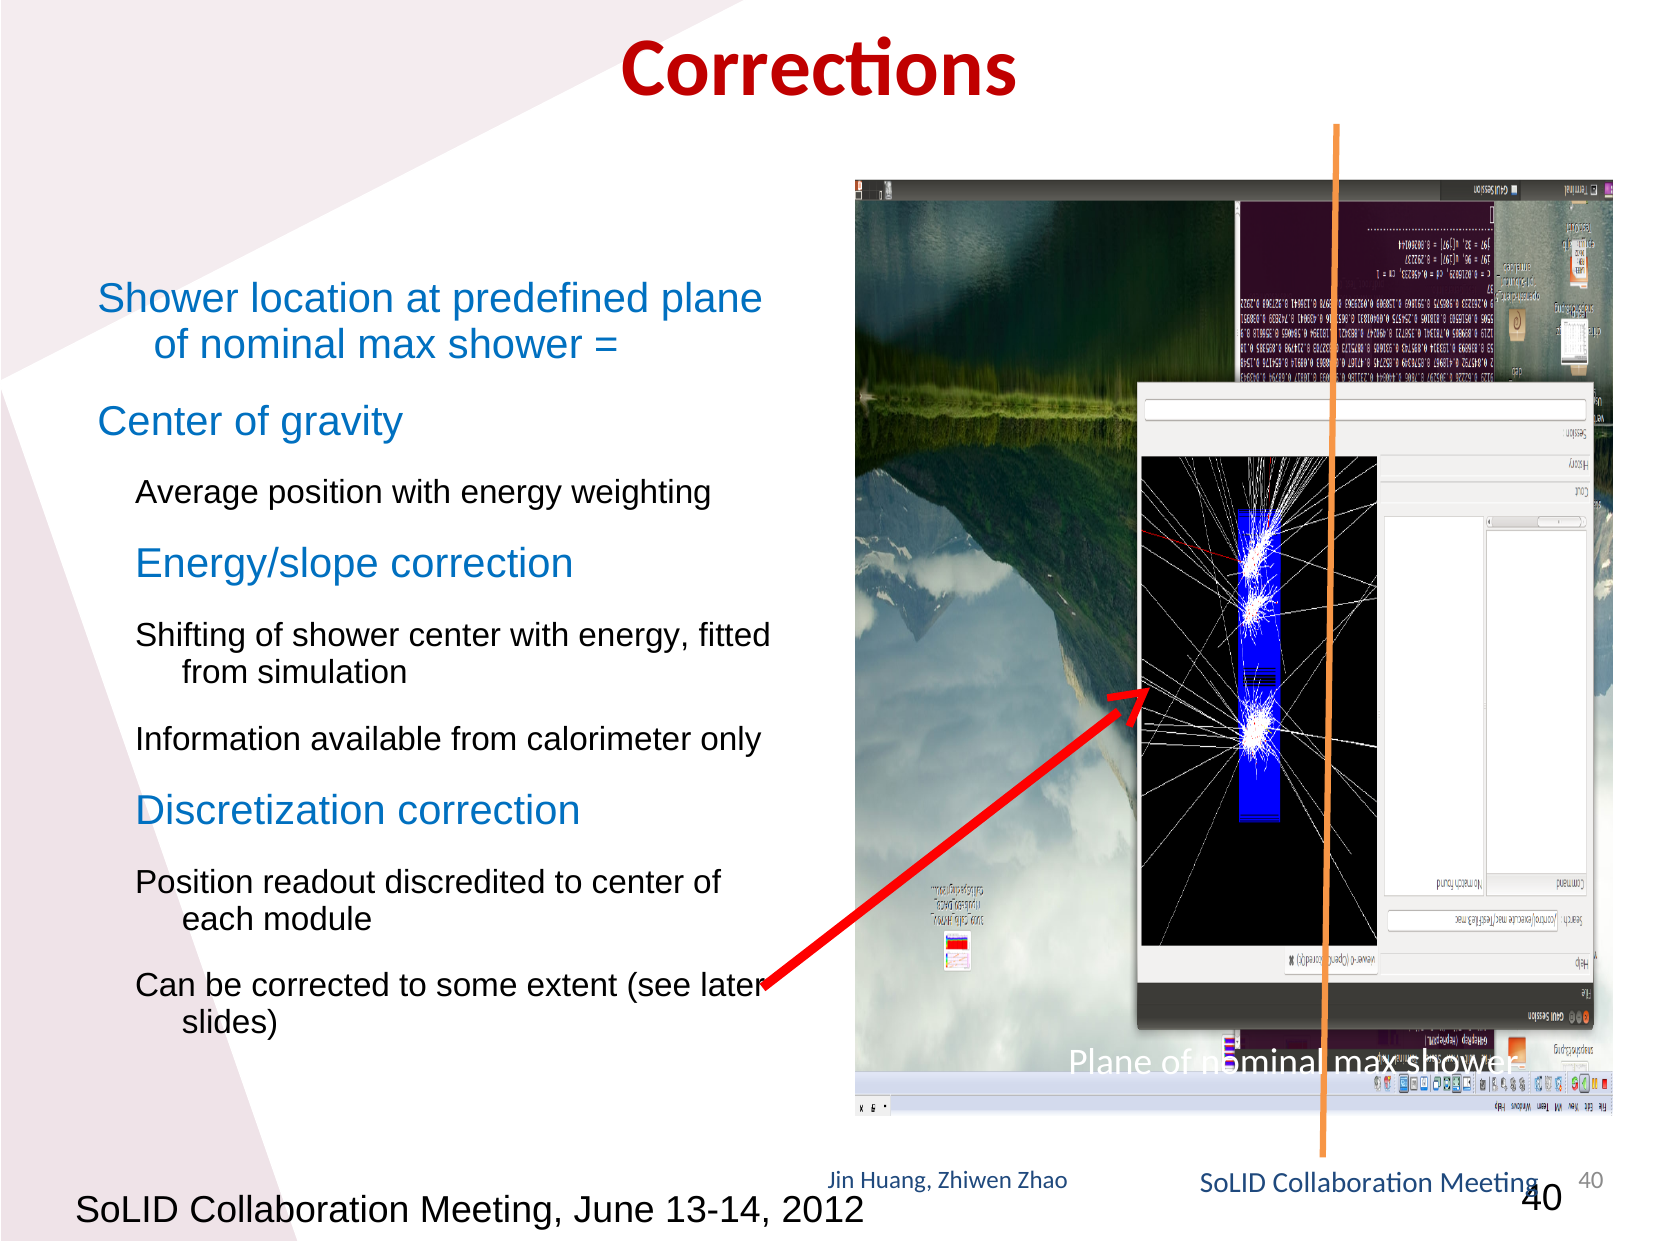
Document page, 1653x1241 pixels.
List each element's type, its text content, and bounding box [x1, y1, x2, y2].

text_box Jin Huang, Zhiwen Zhao [812, 1158, 1185, 1225]
text_box SoLID Collaboration Meeting [1185, 1158, 1563, 1225]
text_box <number> [1563, 1158, 1630, 1225]
picture [854, 179, 1332, 1117]
picture [1327, 179, 1613, 1117]
list Shower location at predefined plane of nominal max shower = Center of gravity Average position with energy weighting Energy/slope correction Shifting of shower center with energy, fitted from simulation Information available from calorimeter only Discretization correction Position readout discredited to center of each module Can be corrected to some extent (see later slides) [82, 267, 813, 1241]
title Corrections [68, 13, 1571, 152]
text_box Plane of nominal max shower [1053, 1033, 1534, 1090]
